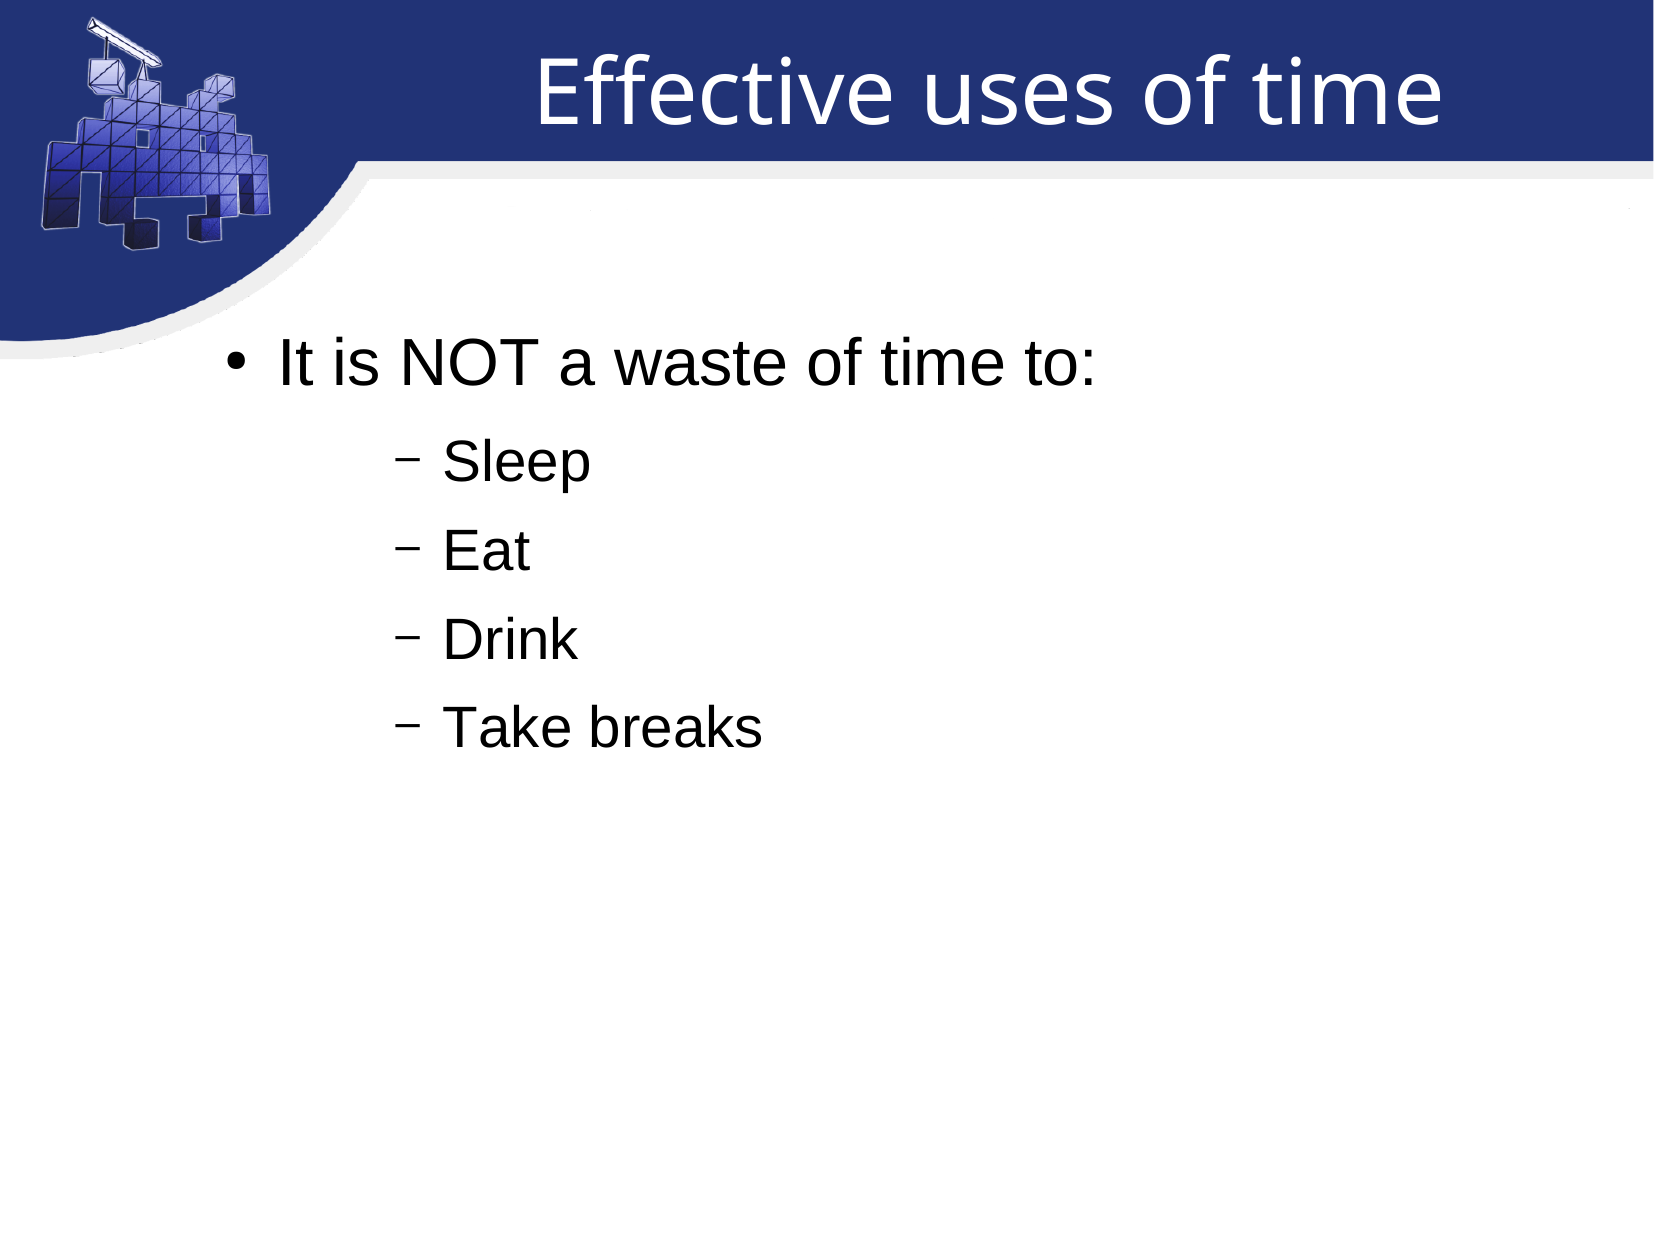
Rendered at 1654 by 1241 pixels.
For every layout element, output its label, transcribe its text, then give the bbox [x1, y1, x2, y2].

title Effective uses of time [354, 29, 1625, 148]
picture [0, 0, 1654, 443]
list It is NOT a waste of time to: Sleep Eat Drink Take breaks [206, 324, 1595, 1078]
